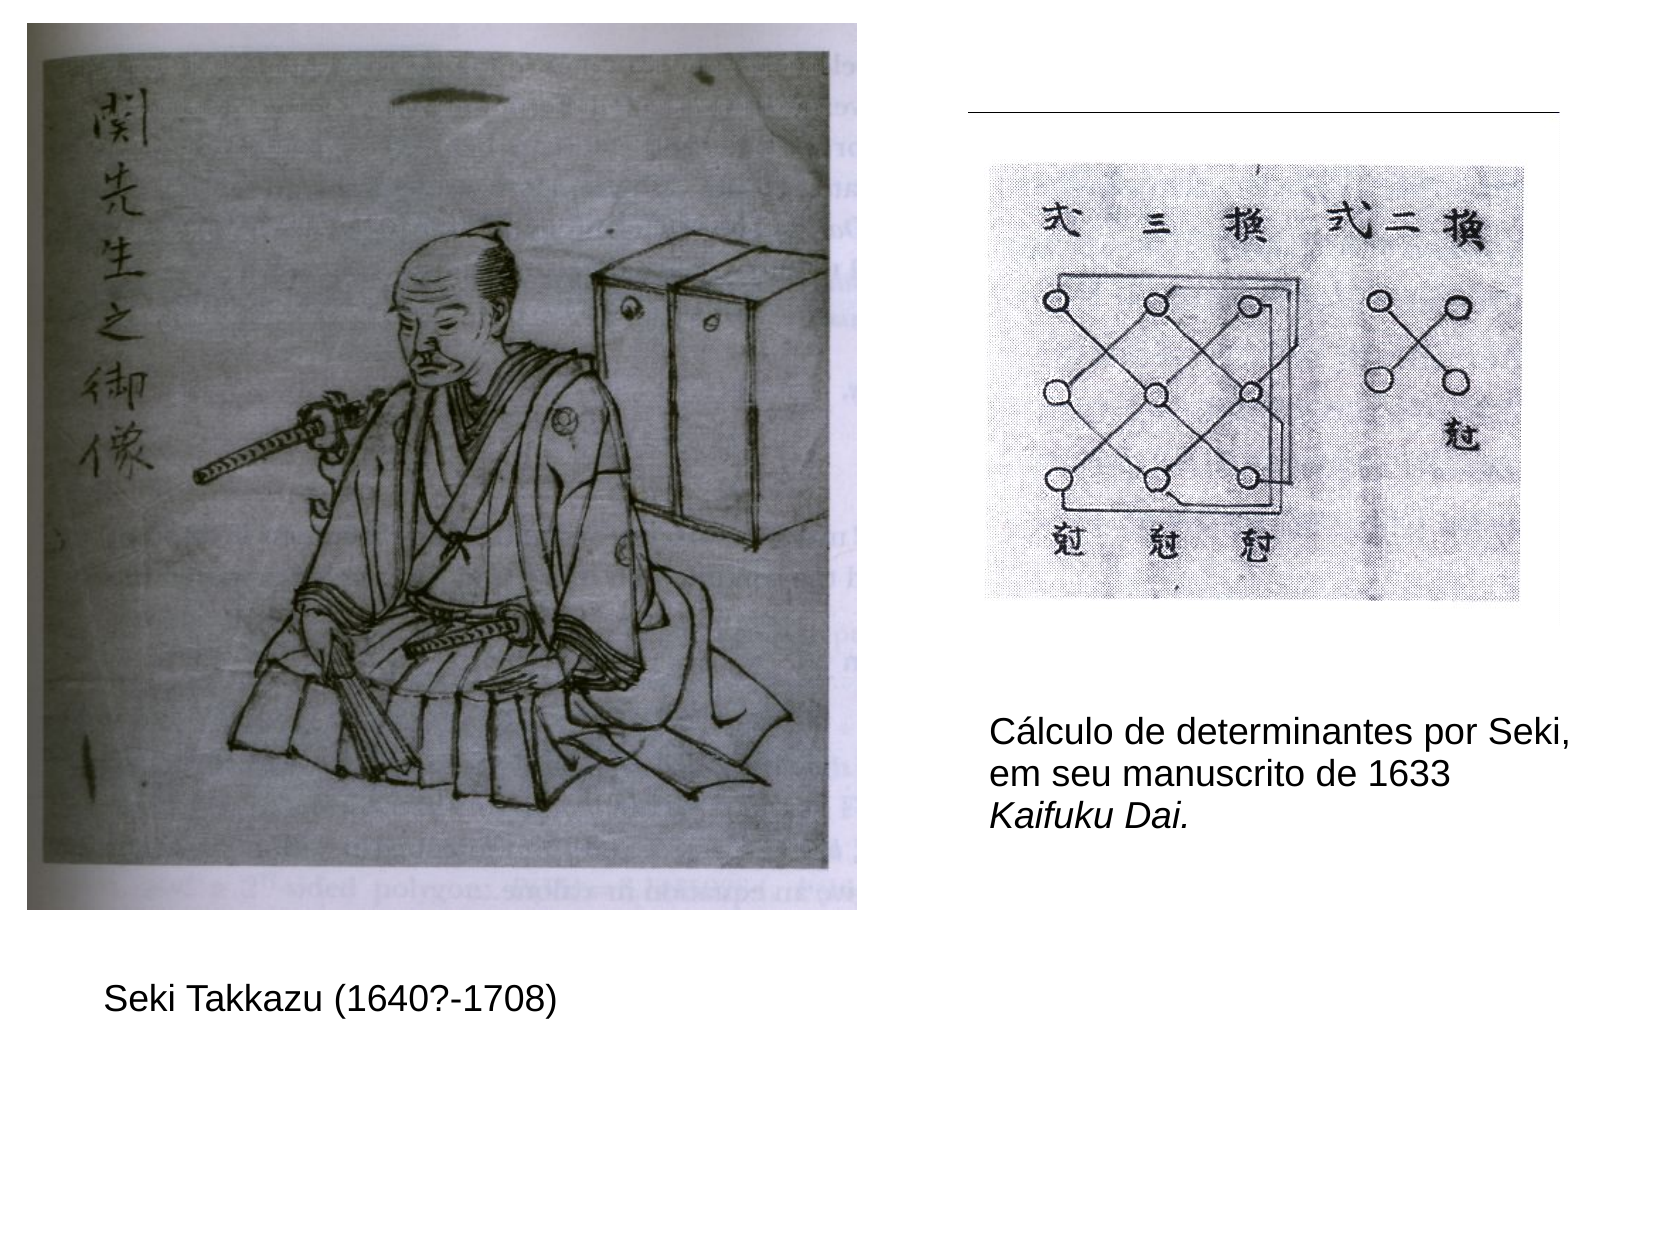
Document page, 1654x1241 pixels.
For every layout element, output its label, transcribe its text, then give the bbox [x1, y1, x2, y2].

picture [27, 23, 857, 910]
picture [968, 112, 1560, 626]
text_box Cálculo de determinantes por Seki, em seu manuscrito de 1633 Kaifuku Dai. [974, 702, 1587, 844]
text_box Seki Takkazu (1640?-1708) [88, 969, 573, 1027]
